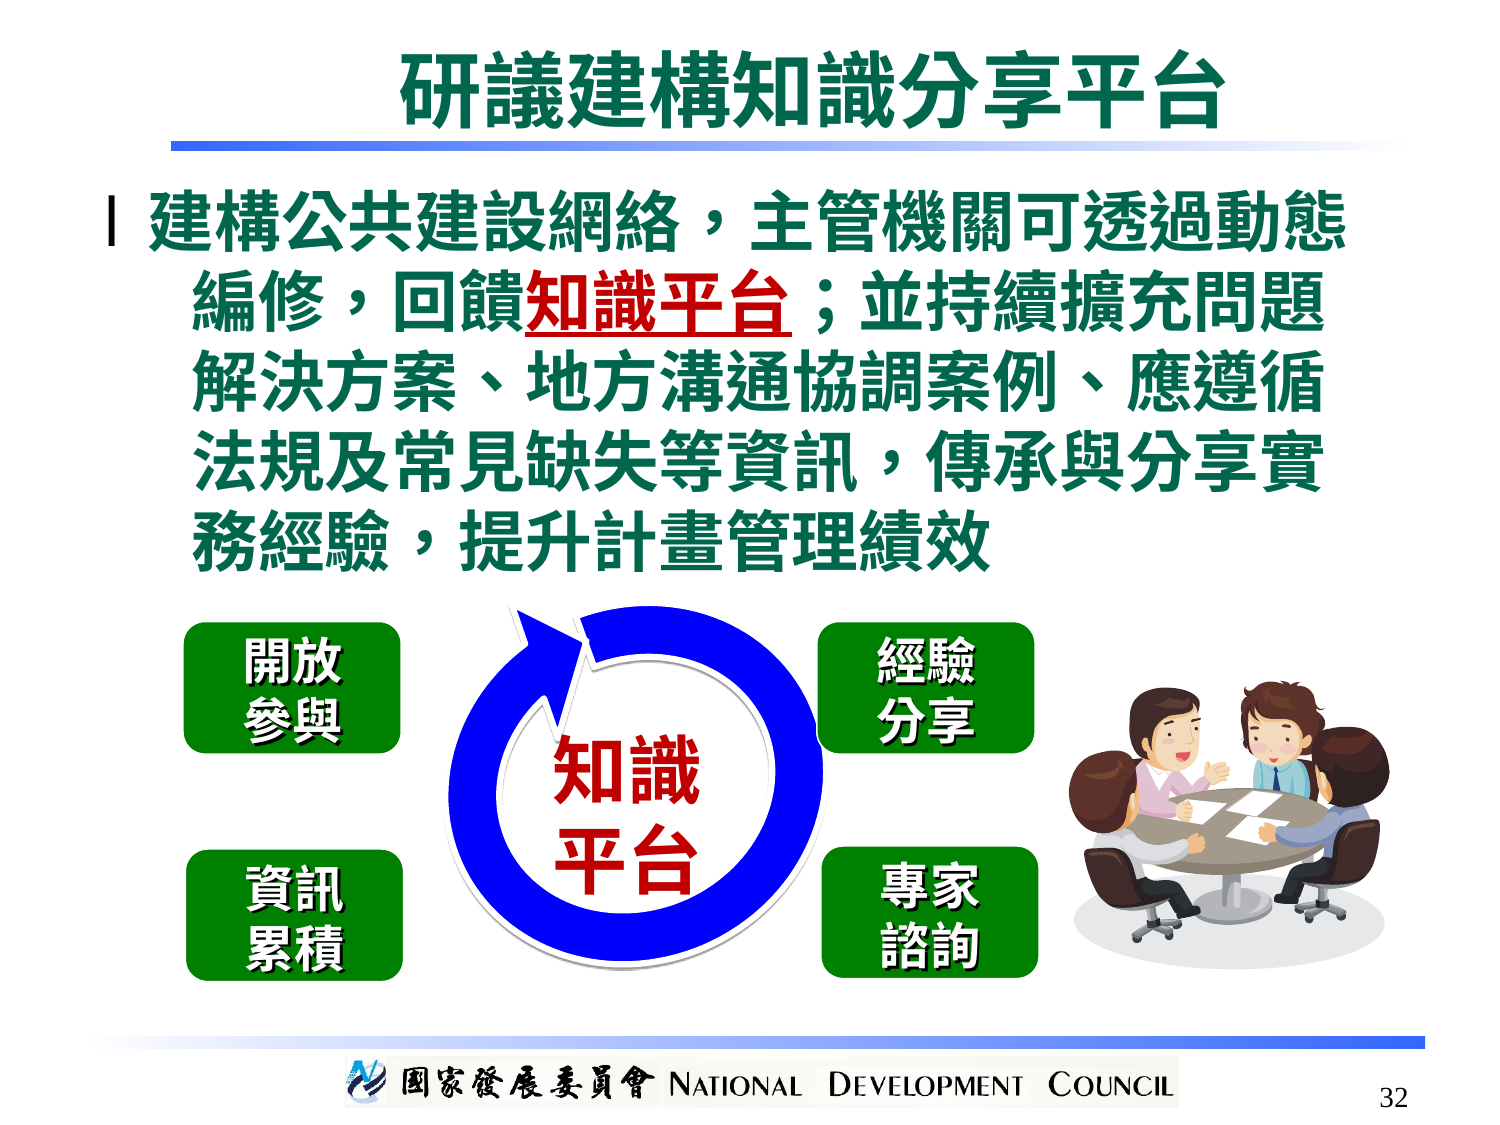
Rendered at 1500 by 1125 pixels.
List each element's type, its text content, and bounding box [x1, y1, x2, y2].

text_box 知識 平台 [537, 716, 791, 911]
text_box 建構公共建設網絡，主管機關可透過動態編修，回饋知識平台；並持續擴充問題解決方案、地方溝通協調案例、應遵循法規及常見缺失等資訊，傳承與分享實務經驗，提升計畫管理績效 [88, 172, 1408, 592]
picture [1068, 680, 1390, 970]
text_box 研議建構知識分享平台 [171, 31, 1459, 146]
text_box 資訊 累積 [185, 848, 404, 982]
text_box 專家 諮詢 [820, 845, 1040, 979]
text_box 32 [1364, 1070, 1490, 1106]
text_box 經驗 分享 [816, 621, 1036, 755]
text_box [445, 602, 827, 965]
text_box 開放 參與 [182, 621, 402, 755]
